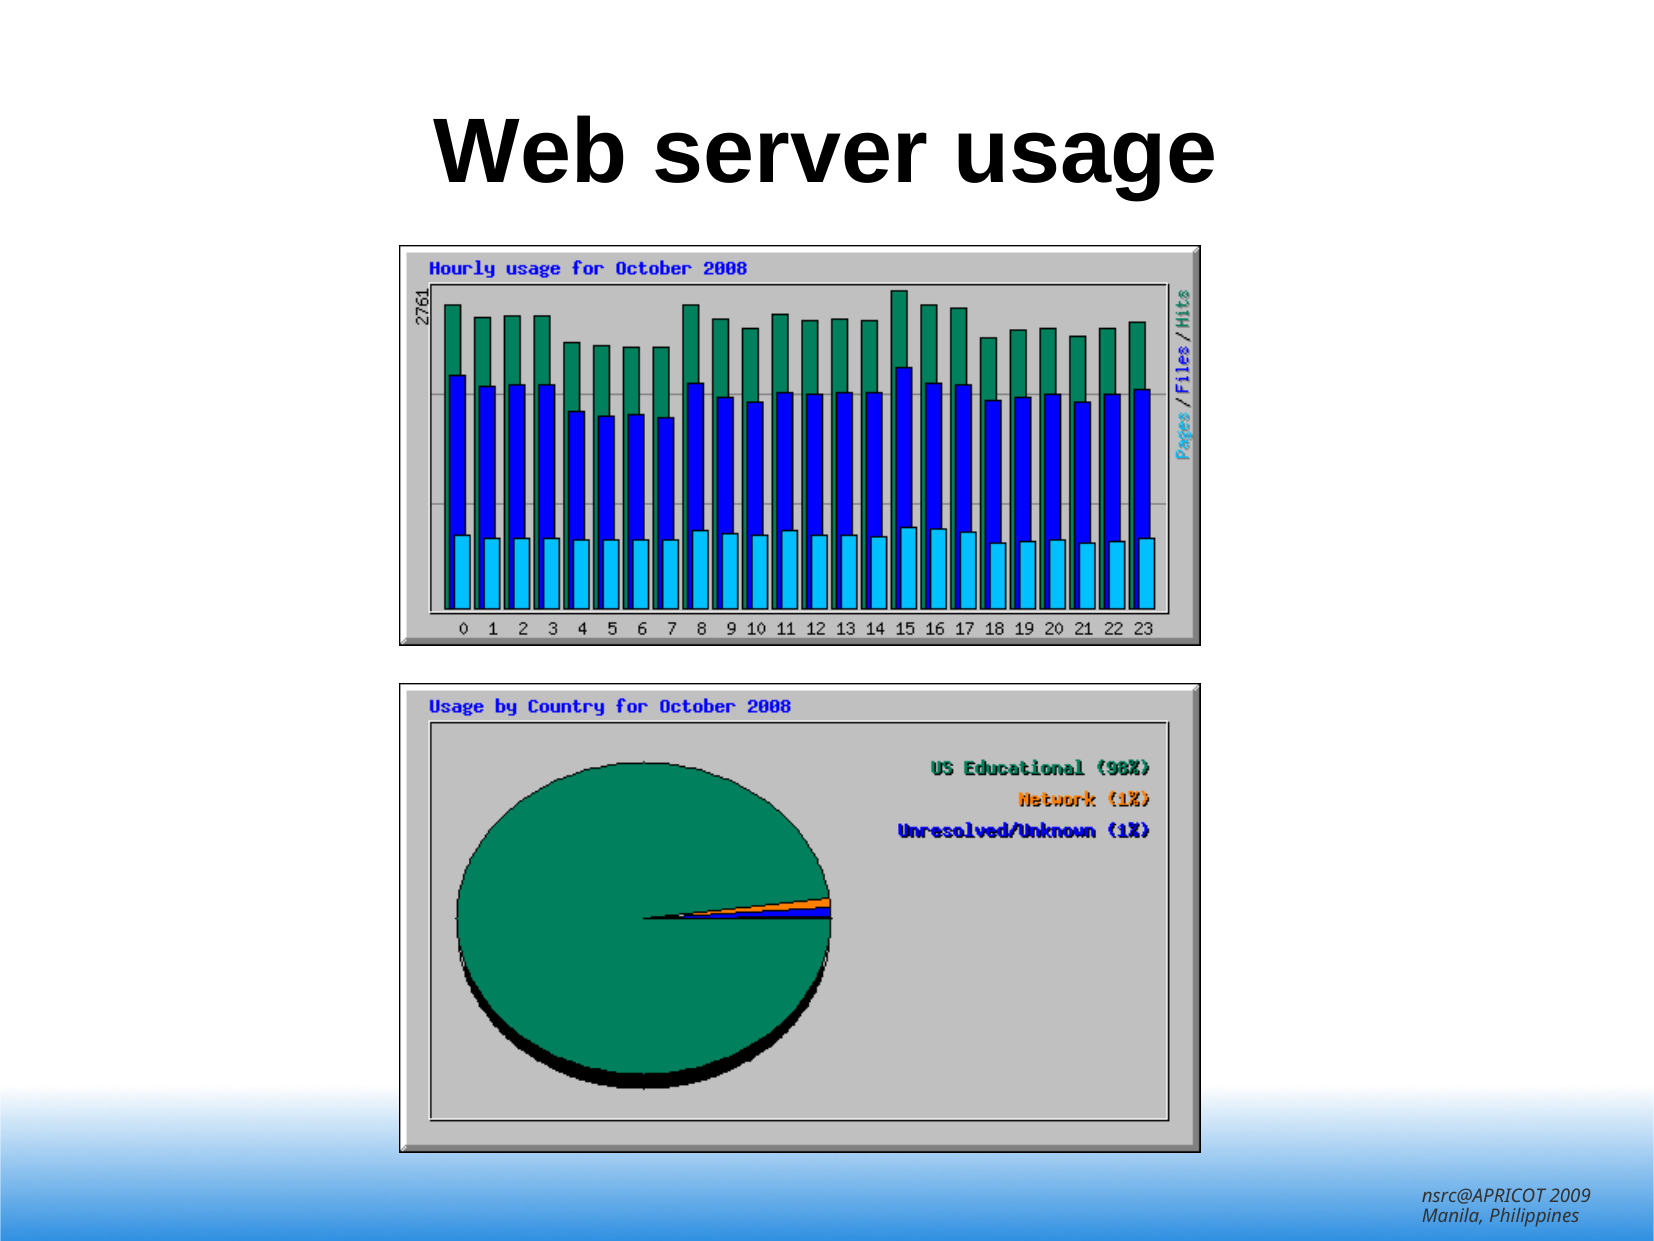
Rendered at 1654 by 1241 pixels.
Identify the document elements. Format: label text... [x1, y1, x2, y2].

picture [399, 245, 1201, 646]
title Web server usage [82, 56, 1571, 249]
picture [0, 683, 1654, 1241]
